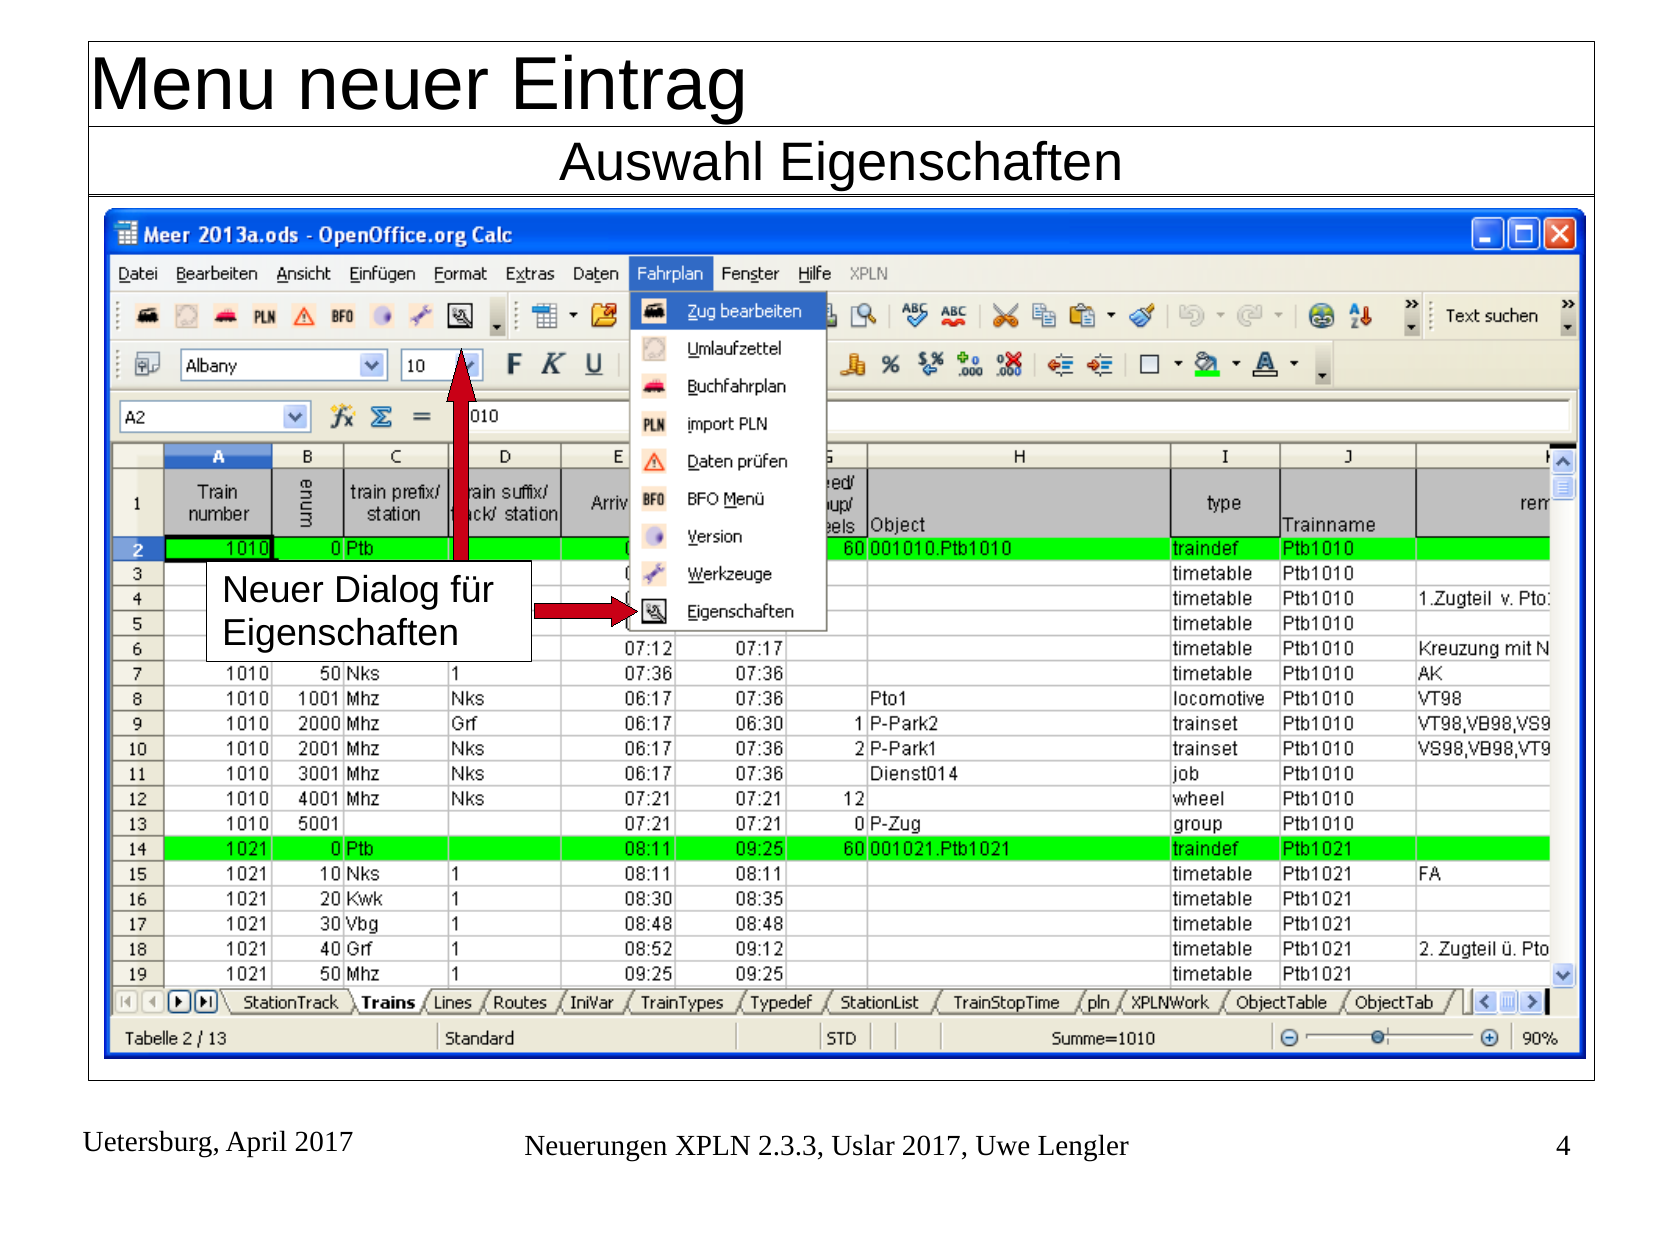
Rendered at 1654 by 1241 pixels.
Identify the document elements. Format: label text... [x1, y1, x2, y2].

text_box Neuer Dialog für Eigenschaften [206, 561, 532, 662]
title Menu neuer Eintrag [88, 41, 1595, 126]
text_box [446, 348, 477, 560]
picture [104, 208, 1586, 1059]
title Auswahl Eigenschaften [88, 126, 1595, 194]
text_box [534, 596, 638, 627]
